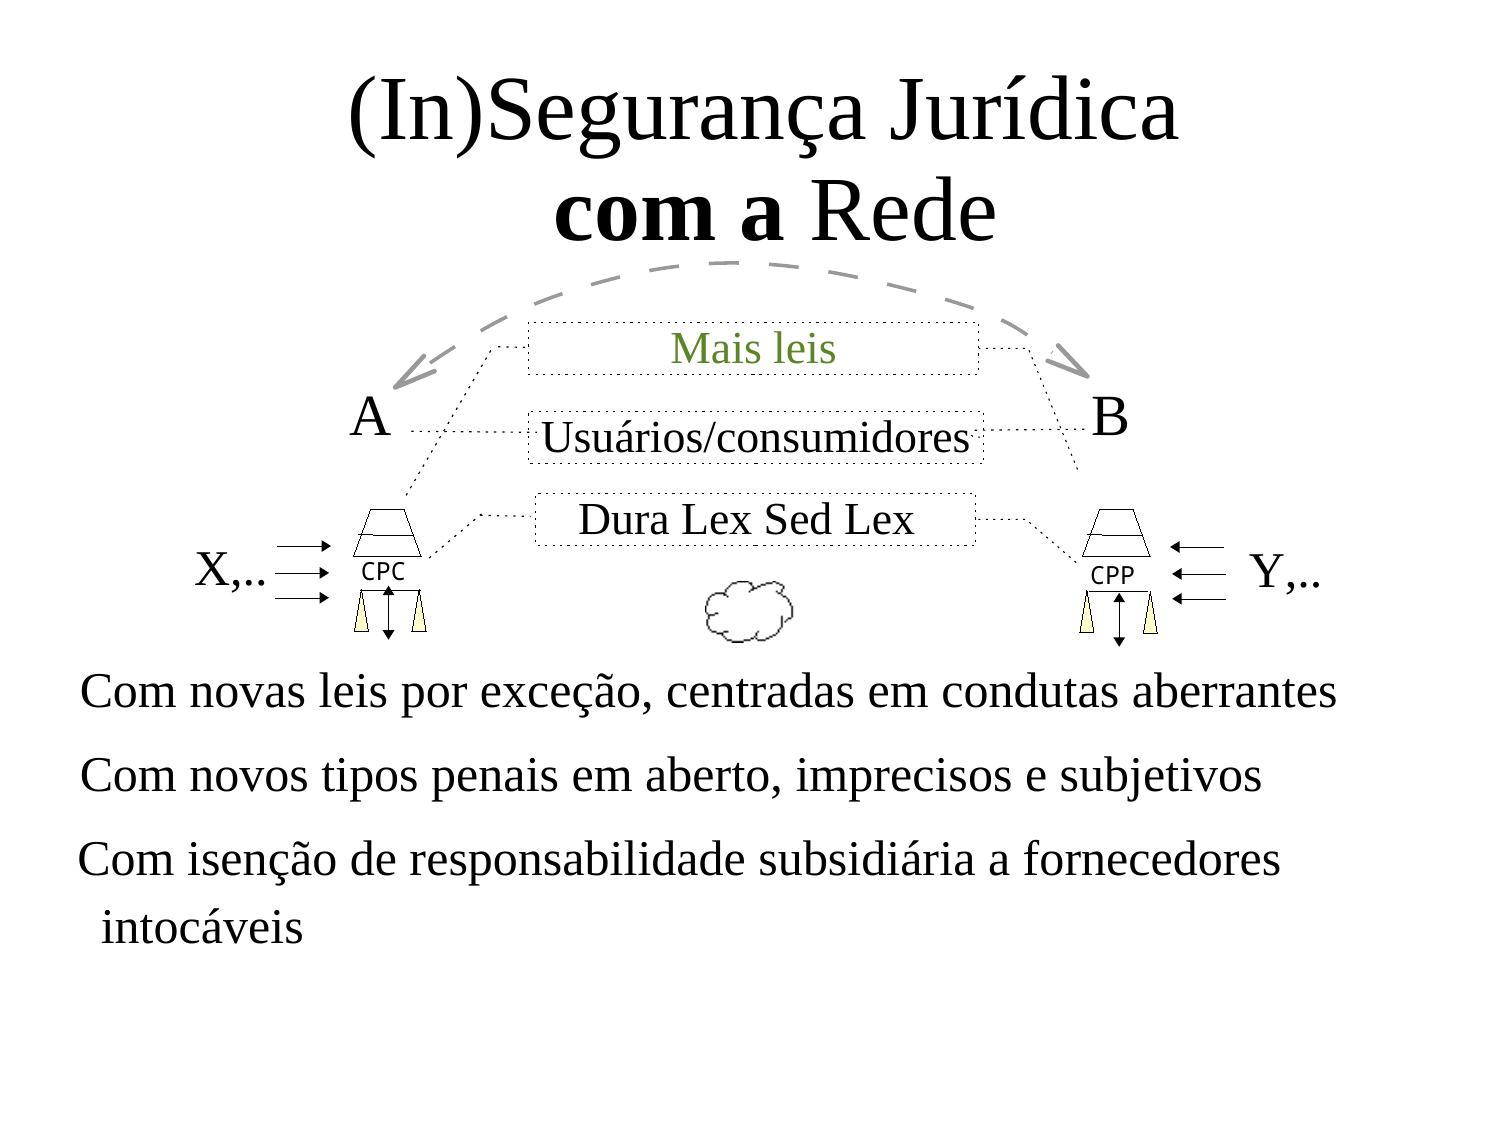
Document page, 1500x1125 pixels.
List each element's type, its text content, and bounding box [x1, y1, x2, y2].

text_box [353, 509, 422, 557]
text_box [1082, 509, 1151, 557]
text_box [1143, 591, 1158, 634]
text_box Dura Lex Sed Lex [535, 493, 976, 546]
text_box [354, 589, 369, 632]
text_box Com novas leis por exceção, centradas em condutas aberrantes Com novos tipos penais em aberto, imprecisos e subjetivos Com isenção de responsabilidade subsidiária a fornecedores intocáveis Leis com penas desproporcionais, critérios frouxos de admissibilidade ou inversão do ônus de prova, para tentar [77, 650, 1425, 1107]
text_box Mais leis [528, 322, 979, 375]
text_box CPC [360, 537, 447, 600]
text_box A [349, 383, 398, 451]
text_box Usuários/consumidores [528, 411, 984, 464]
text_box Y,.. [1248, 543, 1323, 610]
title (In)Segurança Jurídica com a Rede [138, 50, 1414, 269]
text_box CPP [1090, 541, 1177, 593]
text_box [411, 589, 427, 632]
text_box [1079, 590, 1094, 633]
text_box B [1091, 383, 1136, 451]
text_box X,.. [181, 540, 268, 607]
picture [705, 581, 795, 643]
